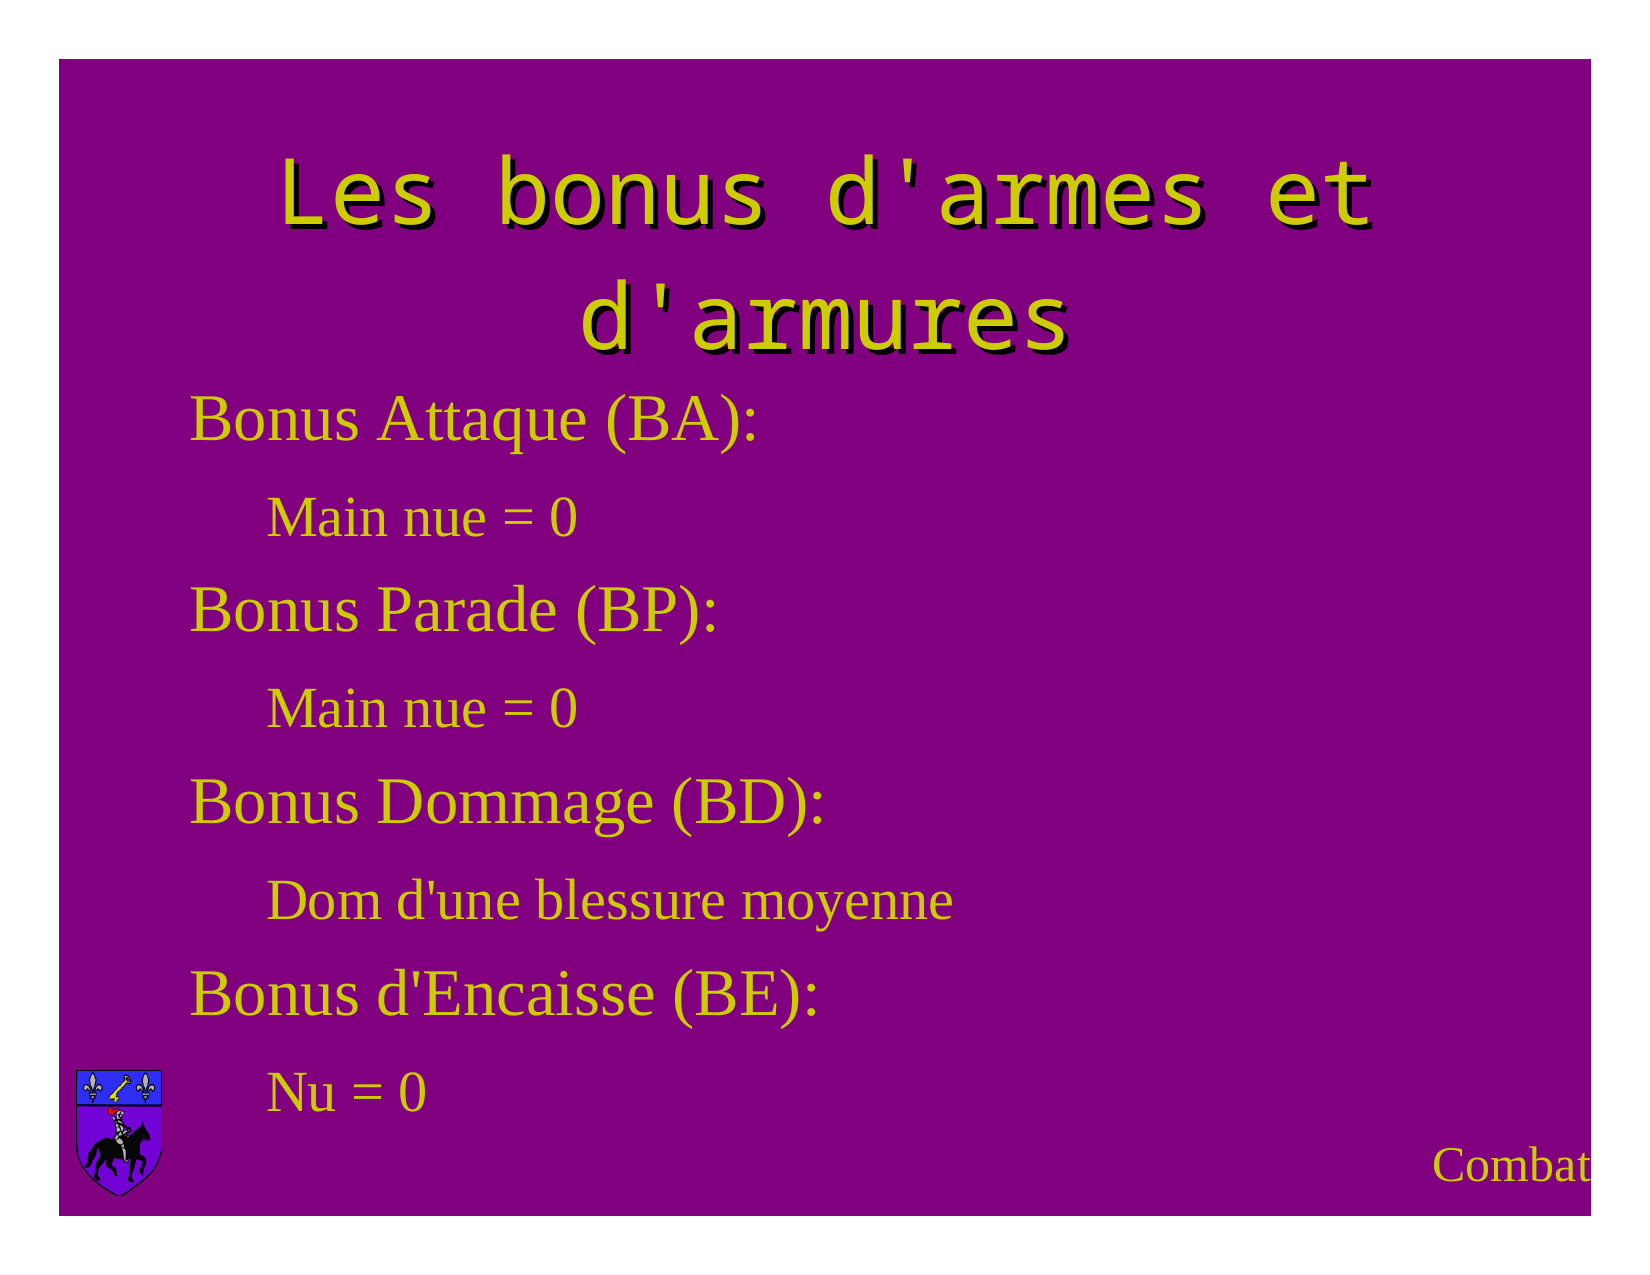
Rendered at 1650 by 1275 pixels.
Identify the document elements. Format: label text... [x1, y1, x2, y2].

text_box Combat [1397, 1137, 1591, 1193]
title Les bonus d'armes et d'armures [171, 131, 1480, 372]
picture [76, 1070, 162, 1196]
list Bonus Attaque (BA): Main nue = 0 Bonus Parade (BP): Main nue = 0 Bonus Dommage (BD): Dom d'une blessure moyenne Bonus d'Encaisse (BE): Nu = 0 [171, 380, 1480, 1124]
